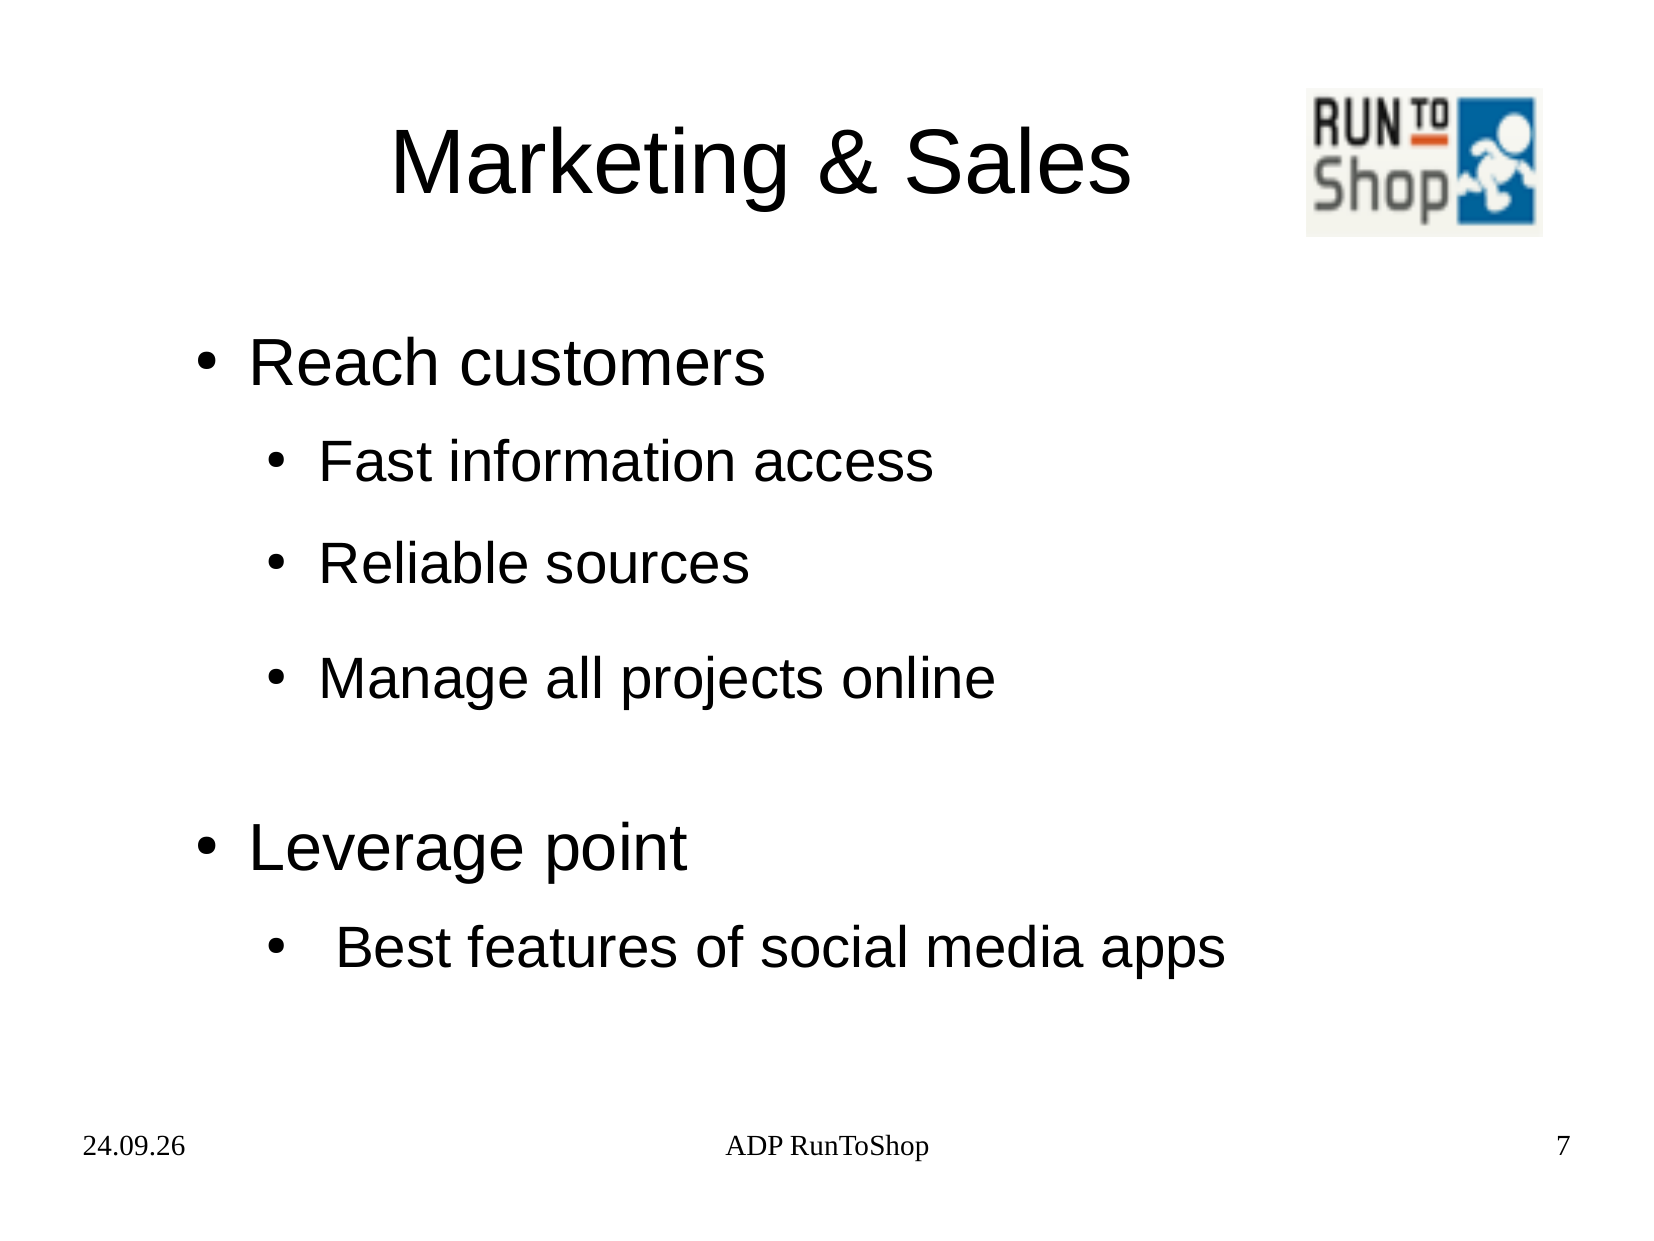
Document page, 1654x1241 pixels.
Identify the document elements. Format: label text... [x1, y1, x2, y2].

list Reach customers Fast information access Reliable sources Manage all projects online Leverage point Best features of social media apps [177, 324, 1565, 1144]
picture [1306, 88, 1543, 237]
title Marketing & Sales [17, 58, 1506, 266]
